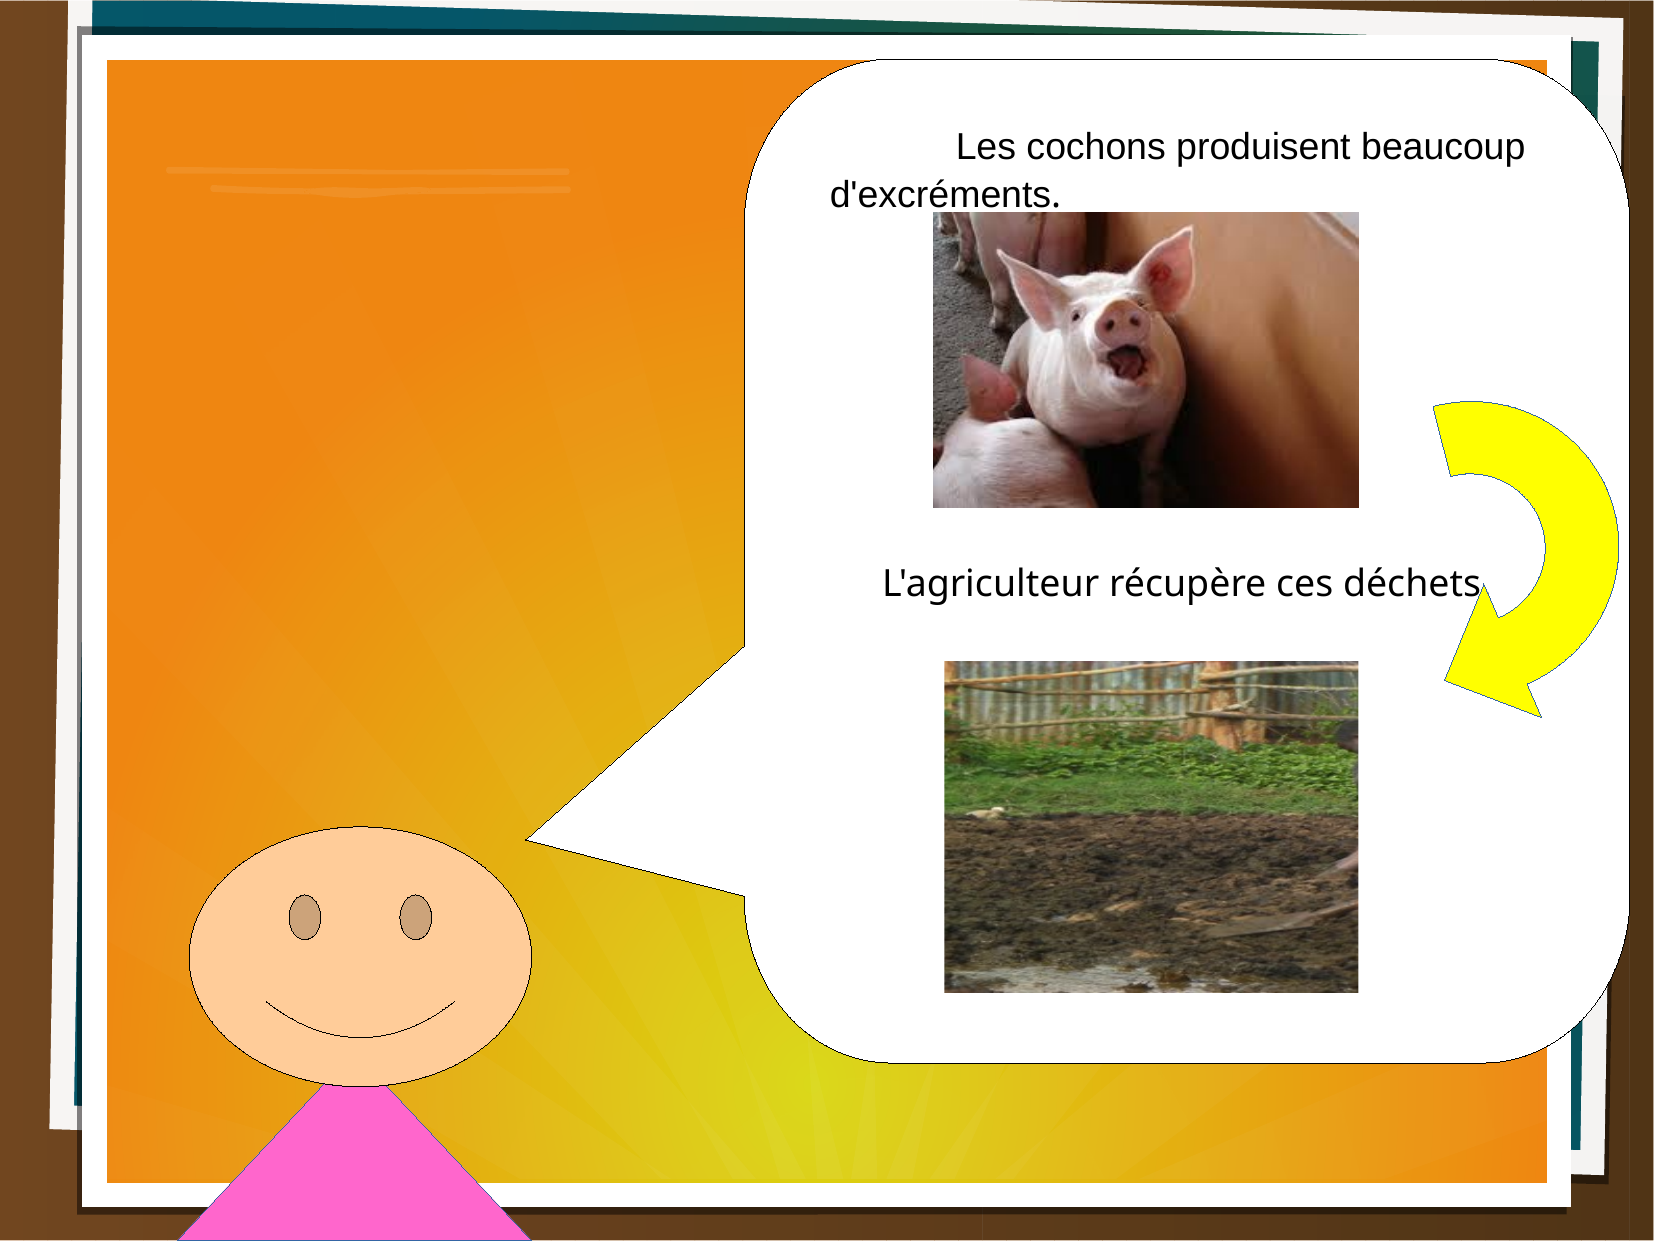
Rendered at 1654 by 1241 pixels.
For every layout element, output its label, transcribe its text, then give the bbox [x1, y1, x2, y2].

text_box L'agriculteur récupère ces déchets. [525, 59, 1630, 1064]
picture [933, 226, 1359, 508]
text_box [1433, 401, 1619, 718]
text_box [177, 826, 532, 1241]
picture [944, 661, 1359, 993]
text_box Les cochons produisent beaucoup d'excréments. [814, 118, 1654, 226]
